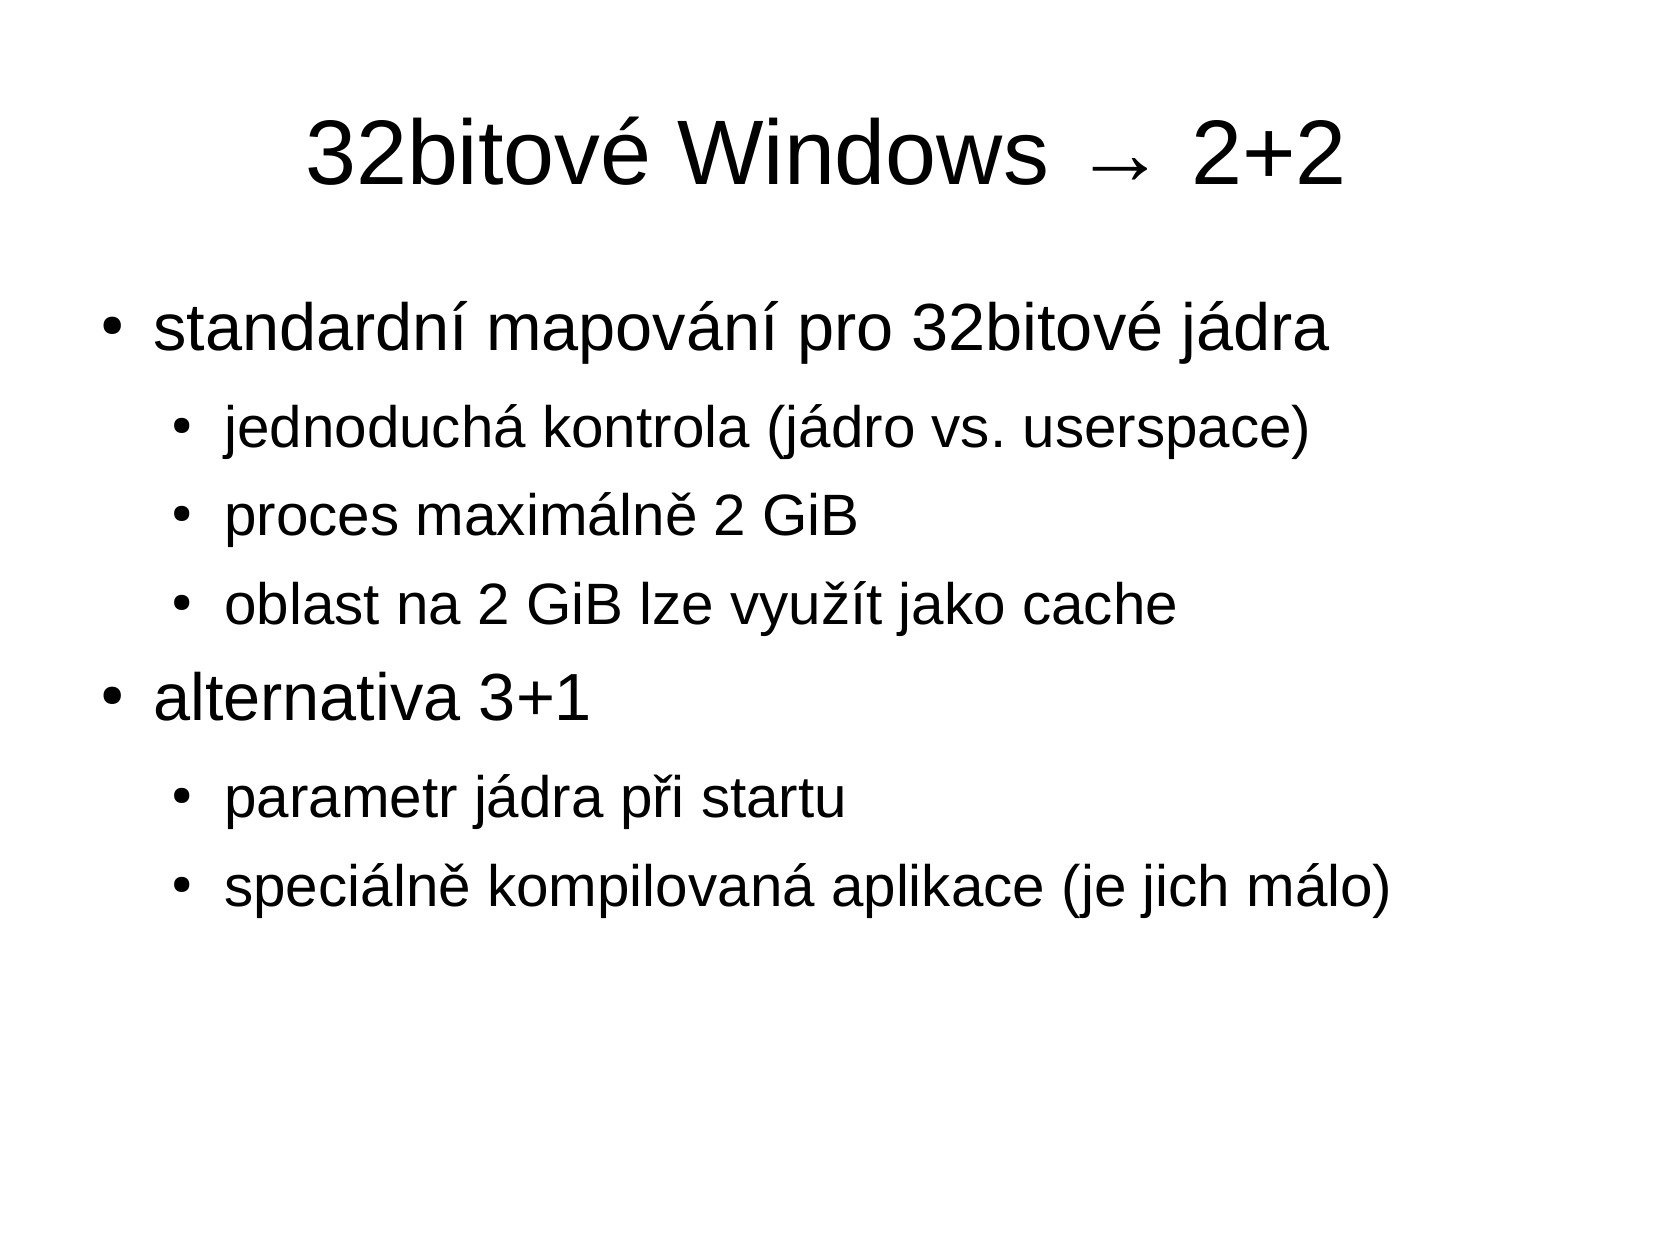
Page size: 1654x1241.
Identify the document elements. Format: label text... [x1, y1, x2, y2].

list standardní mapování pro 32bitové jádra jednoduchá kontrola (jádro vs. userspace) proces maximálně 2 GiB oblast na 2 GiB lze využít jako cache alternativa 3+1 parametr jádra při startu speciálně kompilovaná aplikace (je jich málo) [82, 290, 1571, 1109]
title 32bitové Windows → 2+2 [82, 49, 1571, 257]
